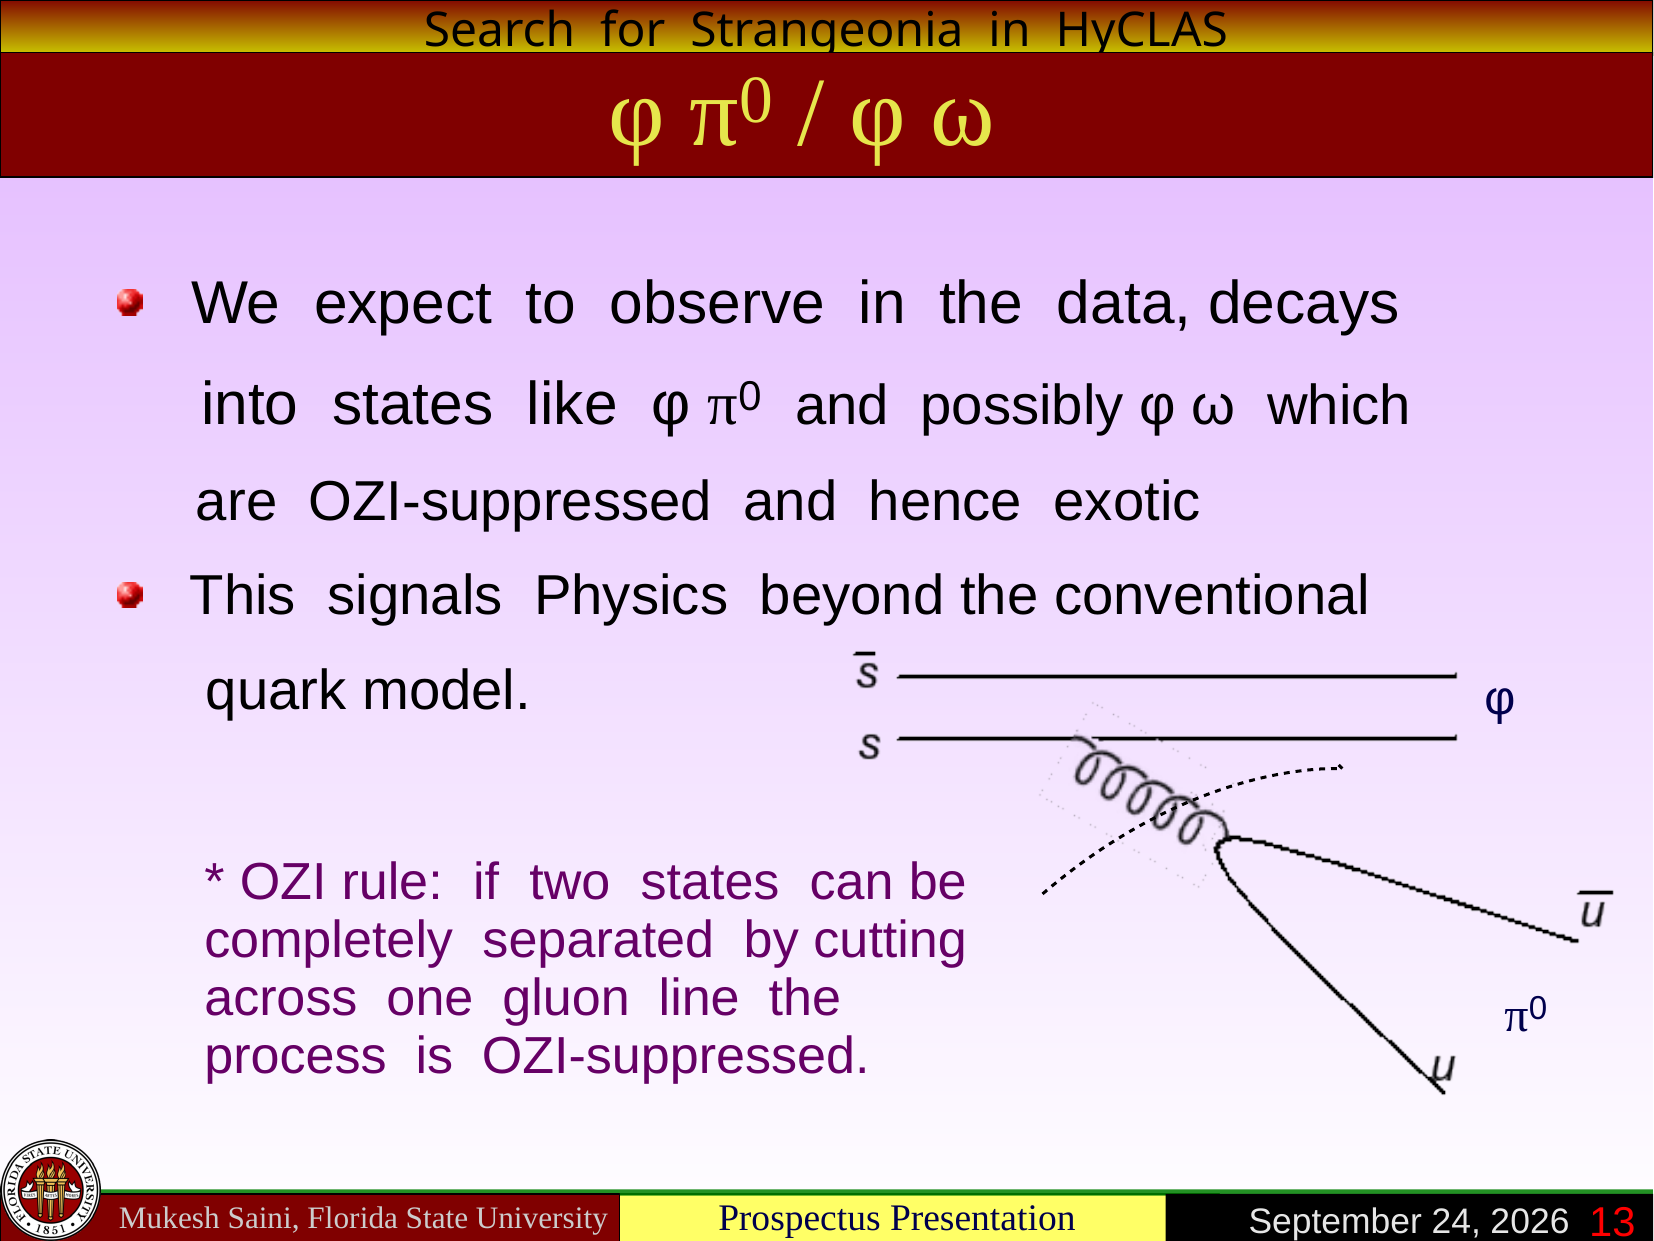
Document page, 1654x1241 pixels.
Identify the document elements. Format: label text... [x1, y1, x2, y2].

picture [0, 1139, 101, 1241]
text_box * OZI rule: if two states can be completely separated by cutting across one gluon line the process is OZI-suppressed. [189, 844, 789, 1124]
text_box We expect to observe in the data, decays into states like φ π0 and possibly φ ω which are OZI-suppressed and hence exotic This signals Physics beyond the conventional quark model. [102, 227, 1514, 793]
text_box π0 [1489, 980, 1576, 1051]
picture [789, 583, 1644, 1146]
text_box φ [1469, 663, 1557, 733]
text_box φ π0 / φ ω [454, 56, 1199, 169]
